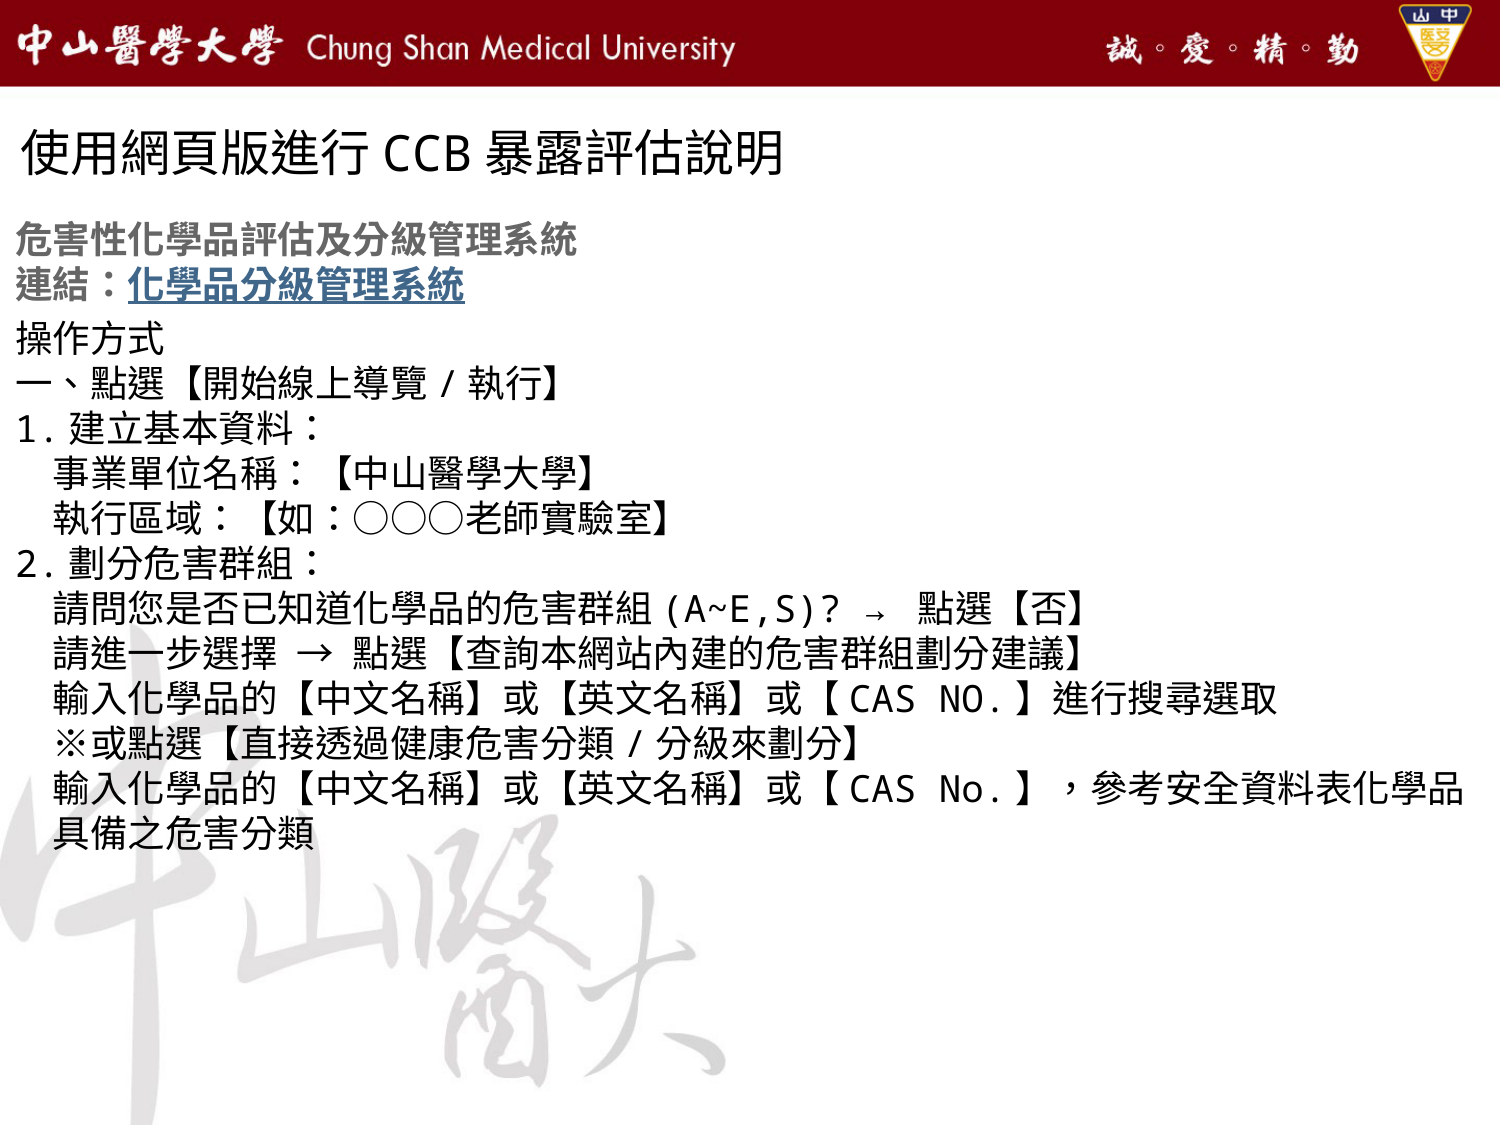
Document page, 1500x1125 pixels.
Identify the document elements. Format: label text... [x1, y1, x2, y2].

text_box 使用網頁版進行CCB暴露評估說明 [5, 114, 799, 189]
text_box 危害性化學品評估及分級管理系統 連結：化學品分級管理系統 操作方式 一、點選【開始線上導覽/執行】 1.建立基本資料： 事業單位名稱：【中山醫學大學】 執行區域：【如：○○○老師實驗室】 2.劃分危害群組： 請問您是否已知道化學品的危害群組(A~E,S)? → 點選【否】 請進一步選擇 → 點選【查詢本網站內建的危害群組劃分建議】 輸入化學品的【中文名稱】或【英文名稱】或【CAS NO.】進行搜尋選取 ※或點選【直接透過健康危害分類/分級來劃分】 輸入化學品的【中文名稱】或【英文名稱】或【CAS No.】，參考安全資料表化學品 具備之危害分類 [0, 208, 1482, 862]
